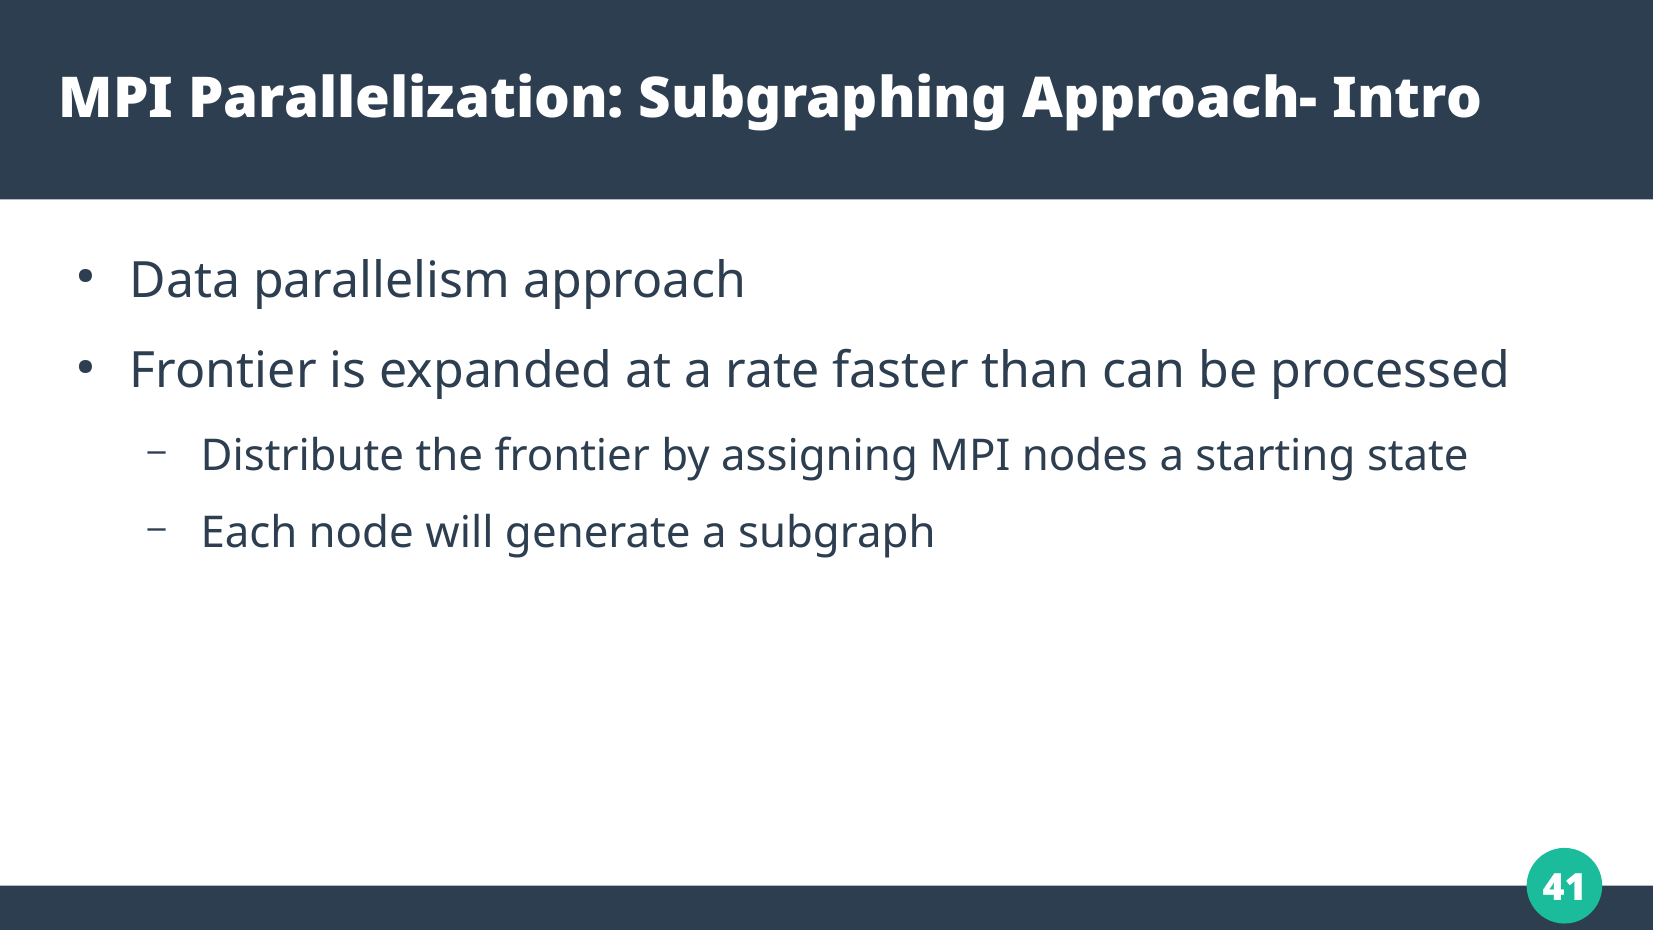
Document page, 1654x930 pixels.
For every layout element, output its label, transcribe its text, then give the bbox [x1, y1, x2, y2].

list Data parallelism approach Frontier is expanded at a rate faster than can be processed Distribute the frontier by assigning MPI nodes a starting state Each node will generate a subgraph [58, 243, 1594, 864]
title MPI Parallelization: Subgraphing Approach- Intro [58, 36, 1594, 155]
